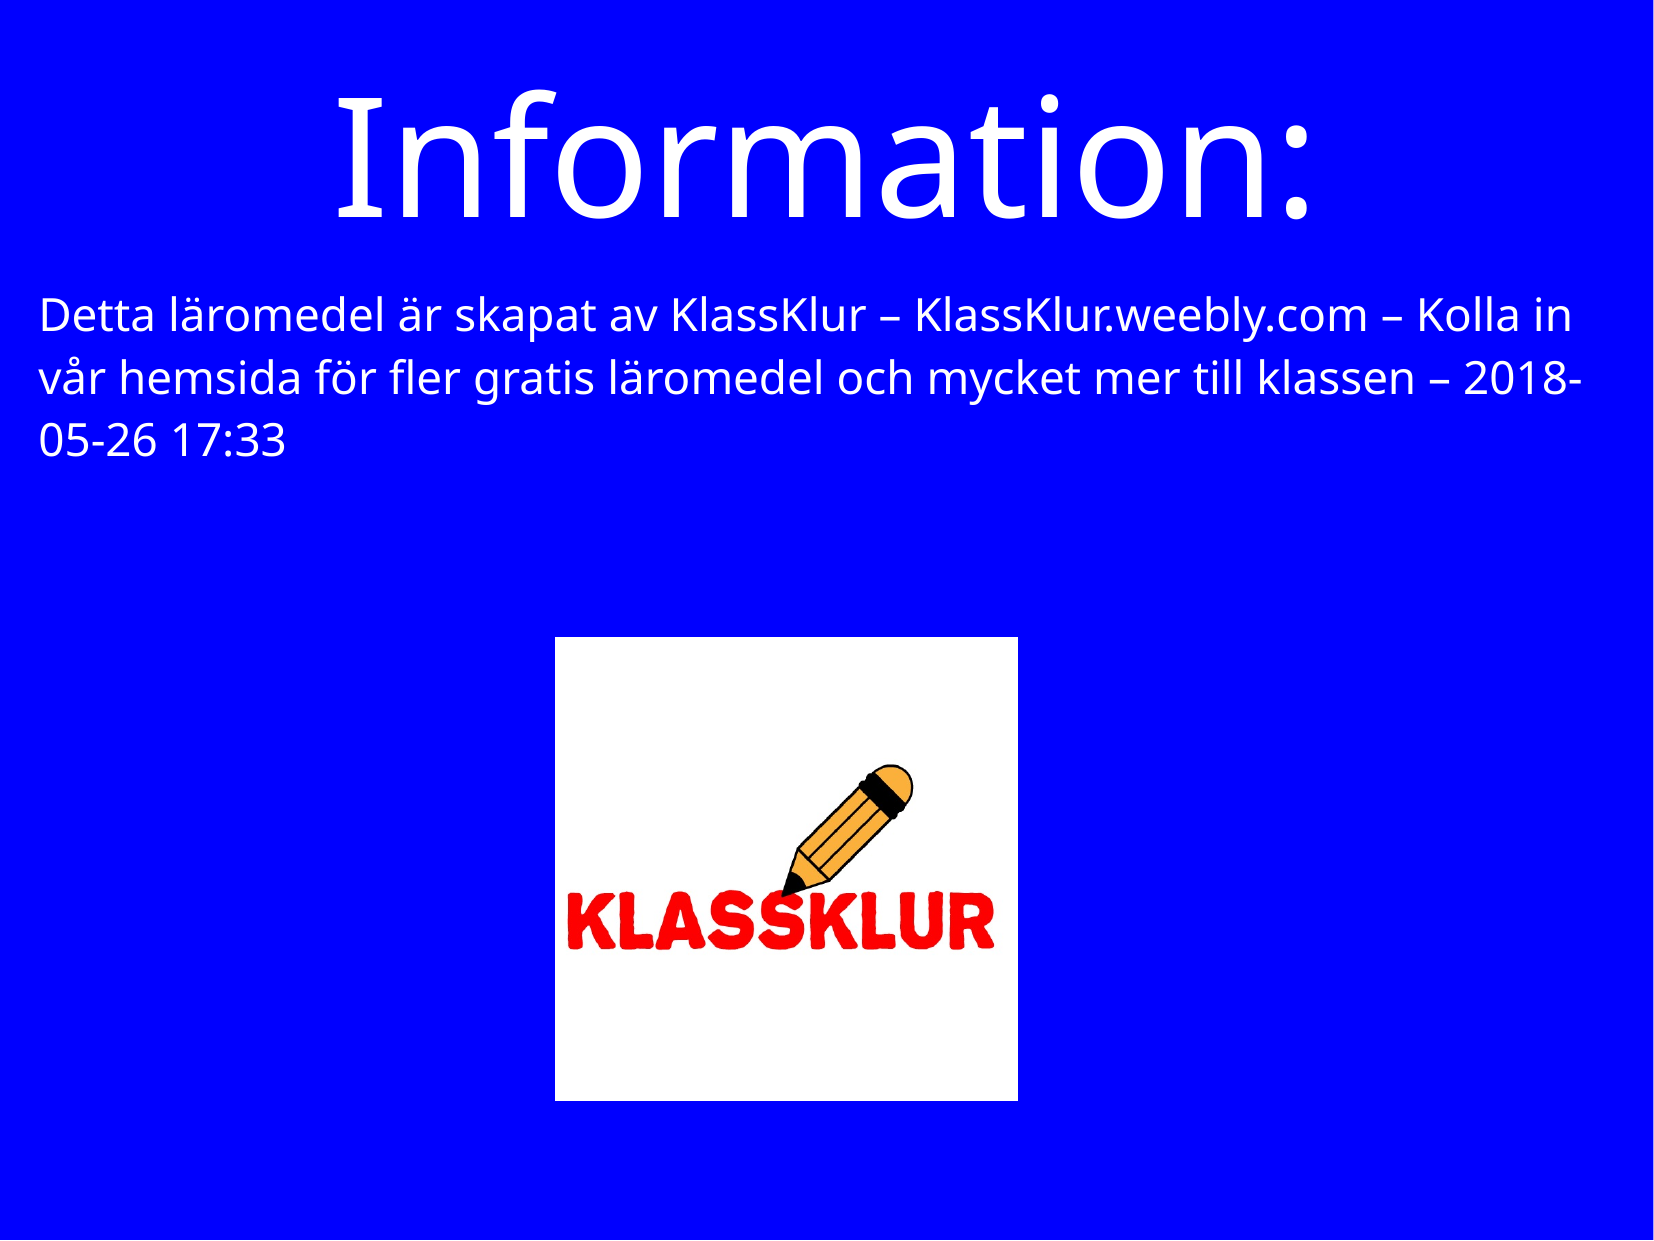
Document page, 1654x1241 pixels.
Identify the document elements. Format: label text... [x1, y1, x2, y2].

picture [555, 637, 1018, 1101]
text_box Detta läromedel är skapat av KlassKlur – KlassKlur.weebly.com – Kolla in vår hemsida för fler gratis läromedel och mycket mer till klassen – 2018-05-26 17:33 [23, 275, 1607, 473]
title Information: [82, 42, 1571, 264]
